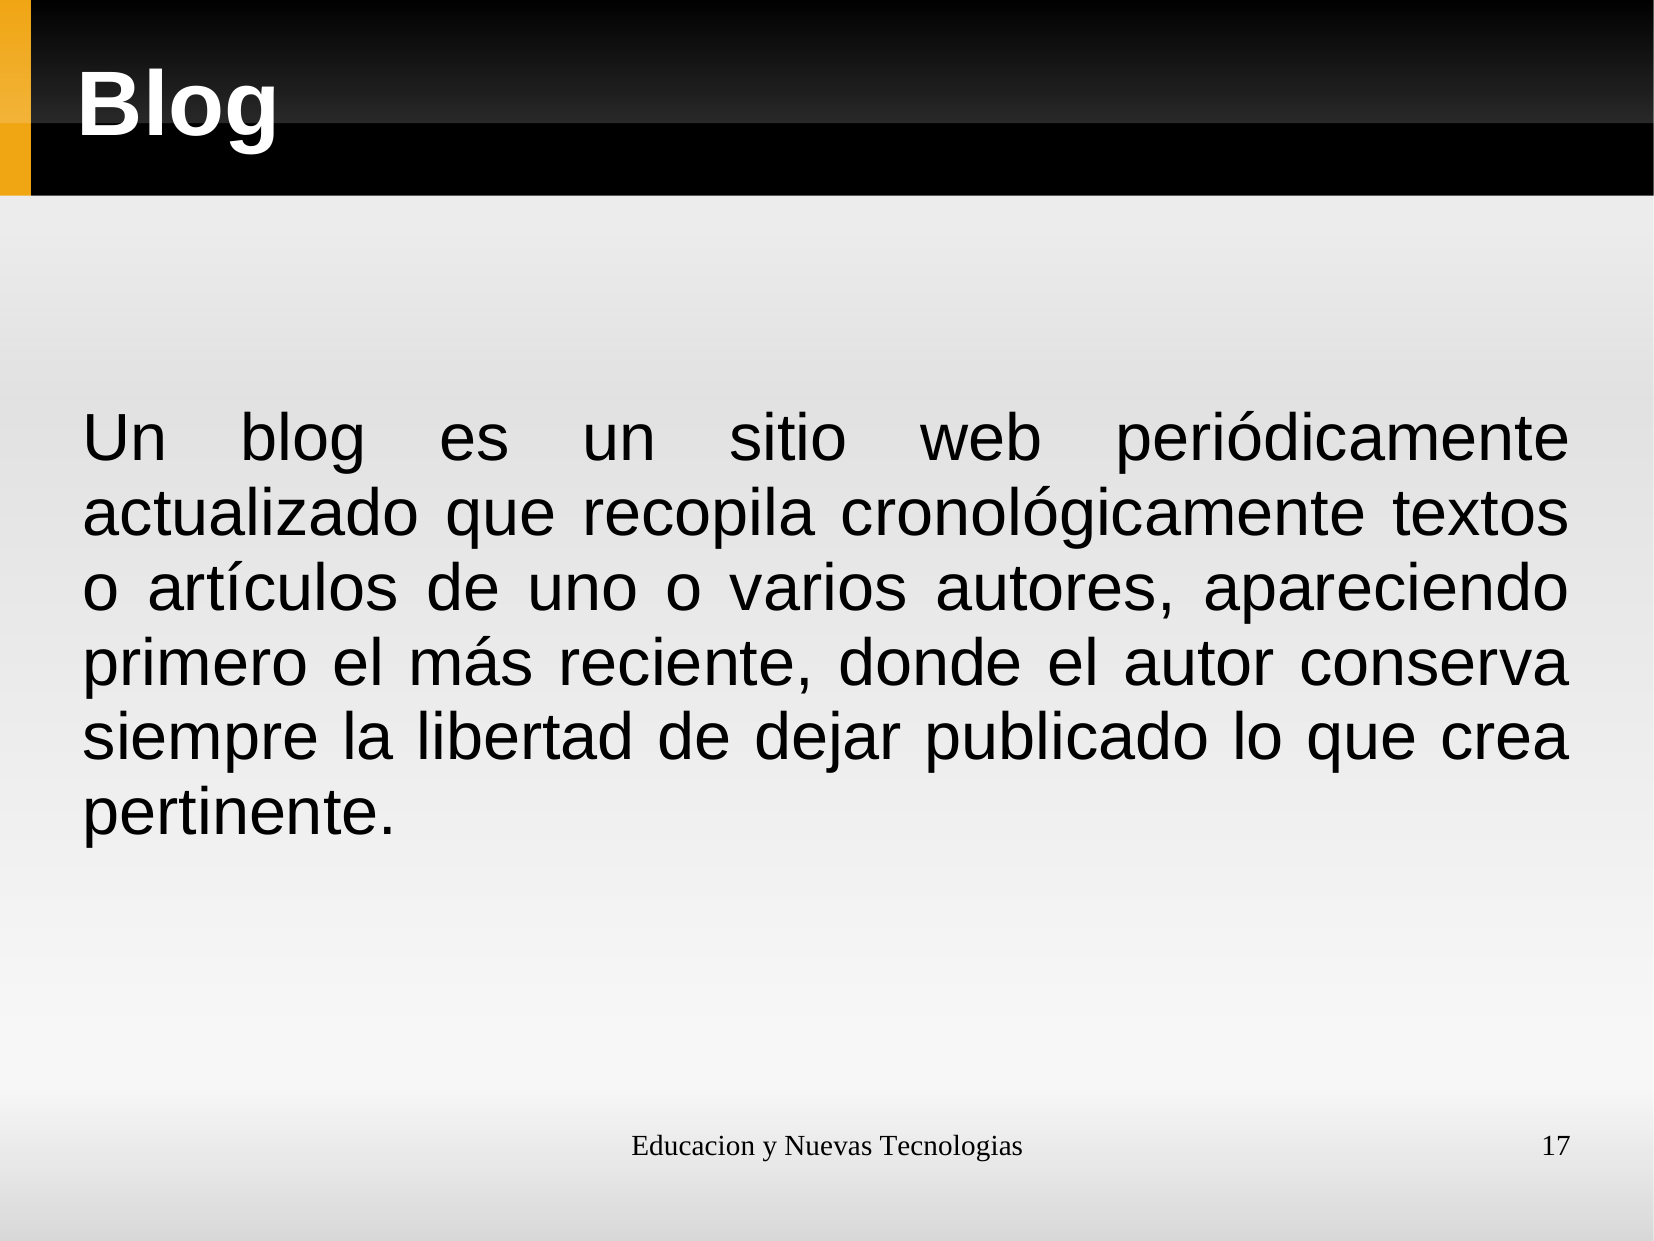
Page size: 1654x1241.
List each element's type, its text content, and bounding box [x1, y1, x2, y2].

subtitle Un blog es un sitio web periódicamente actualizado que recopila cronológicamente textos o artículos de uno o varios autores, apareciendo primero el más reciente, donde el autor conserva siempre la libertad de dejar publicado lo que crea pertinente. [82, 297, 1571, 1102]
title Blog [76, 7, 1565, 200]
picture [0, 0, 1654, 1241]
